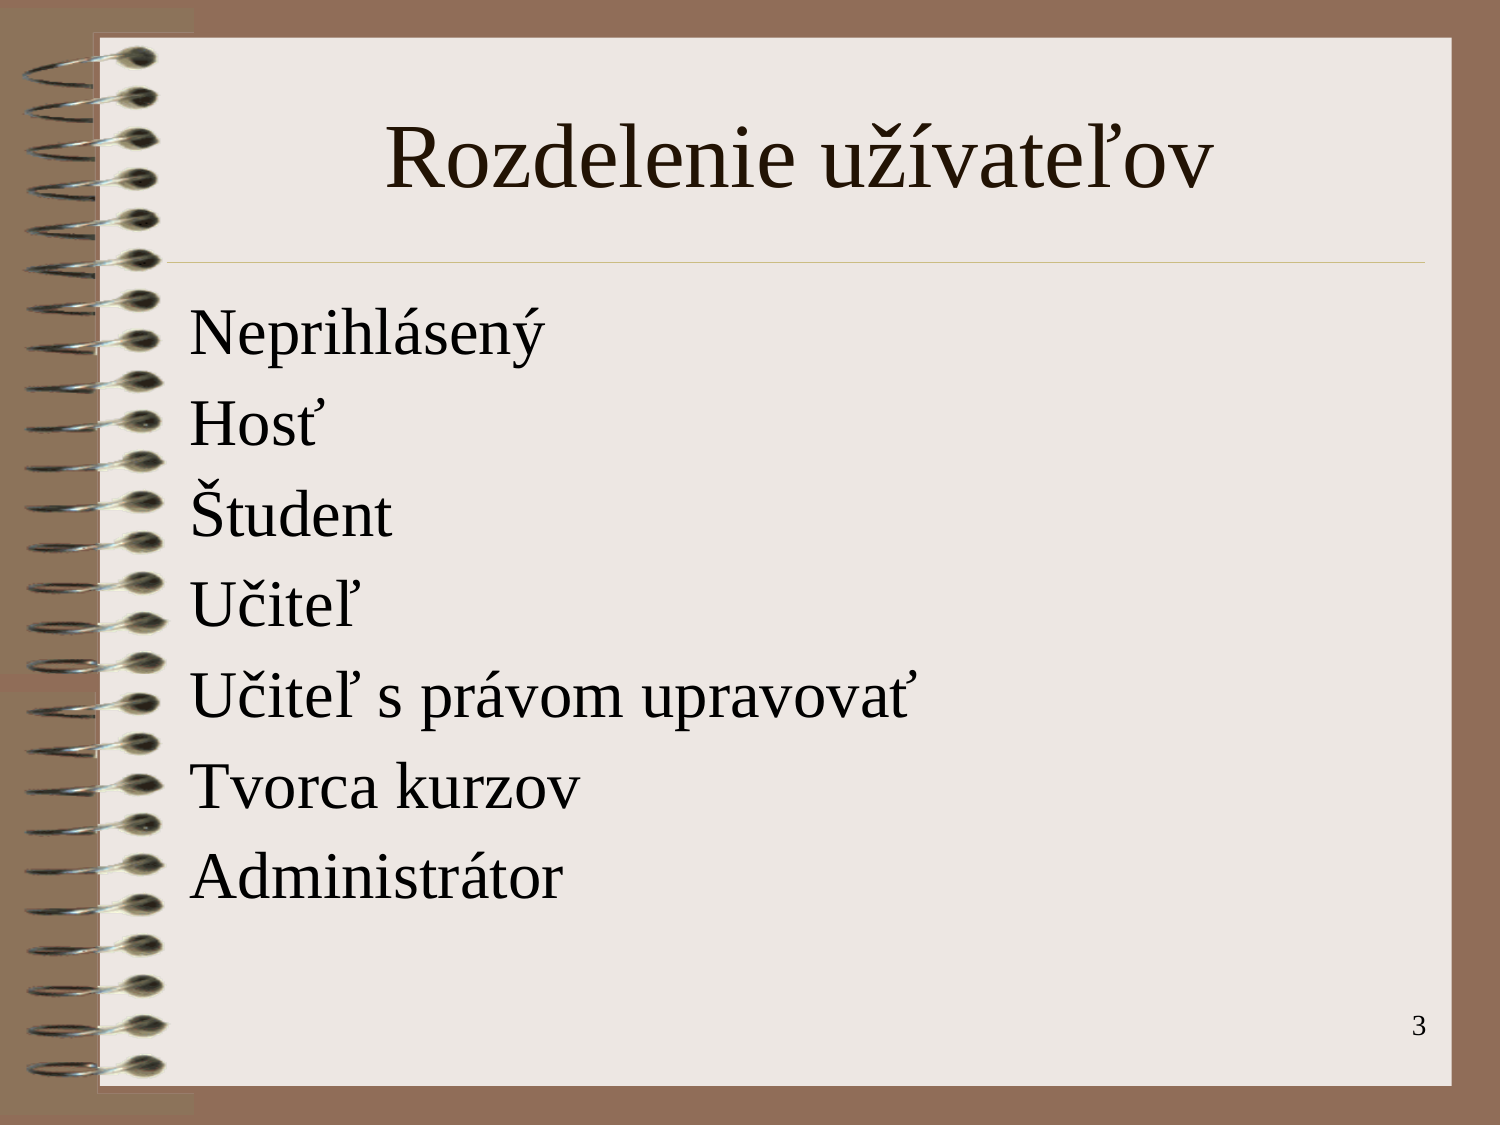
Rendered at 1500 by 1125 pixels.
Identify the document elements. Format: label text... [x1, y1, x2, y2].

title Rozdelenie užívateľov [174, 62, 1425, 250]
picture [0, 8, 194, 674]
picture [0, 692, 194, 1115]
list Neprihlásený Hosť Študent Učiteľ Učiteľ s právom upravovať Tvorca kurzov Administrátor [174, 287, 1425, 963]
